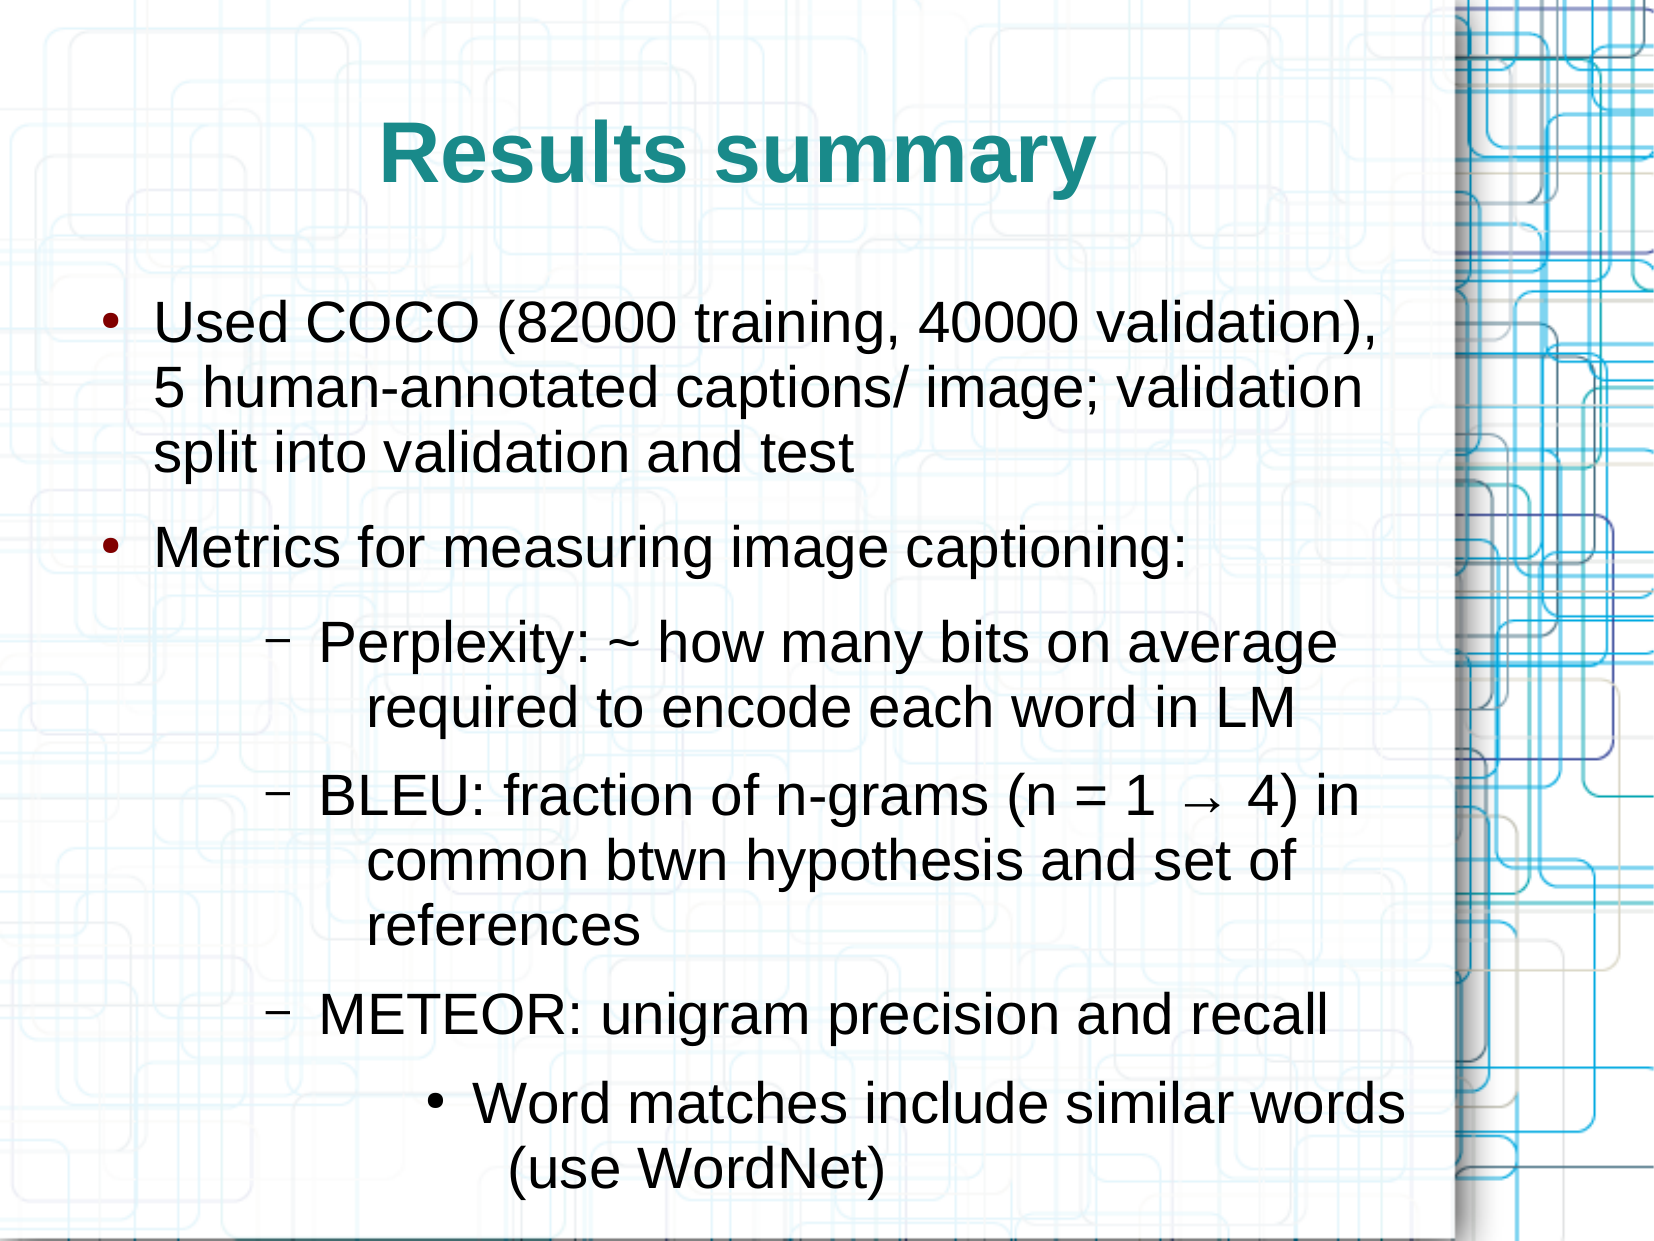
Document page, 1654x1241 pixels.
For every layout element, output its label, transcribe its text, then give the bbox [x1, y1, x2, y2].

picture [0, 0, 1654, 1241]
list Used COCO (82000 training, 40000 validation), 5 human-annotated captions/ image; validation split into validation and test Metrics for measuring image captioning: Perplexity: ~ how many bits on average required to encode each word in LM BLEU: fraction of n-grams (n = 1 → 4) in common btwn hypothesis and set of references METEOR: unigram precision and recall Word matches include similar words (use WordNet) [82, 290, 1418, 1201]
title Results summary [59, 49, 1418, 257]
